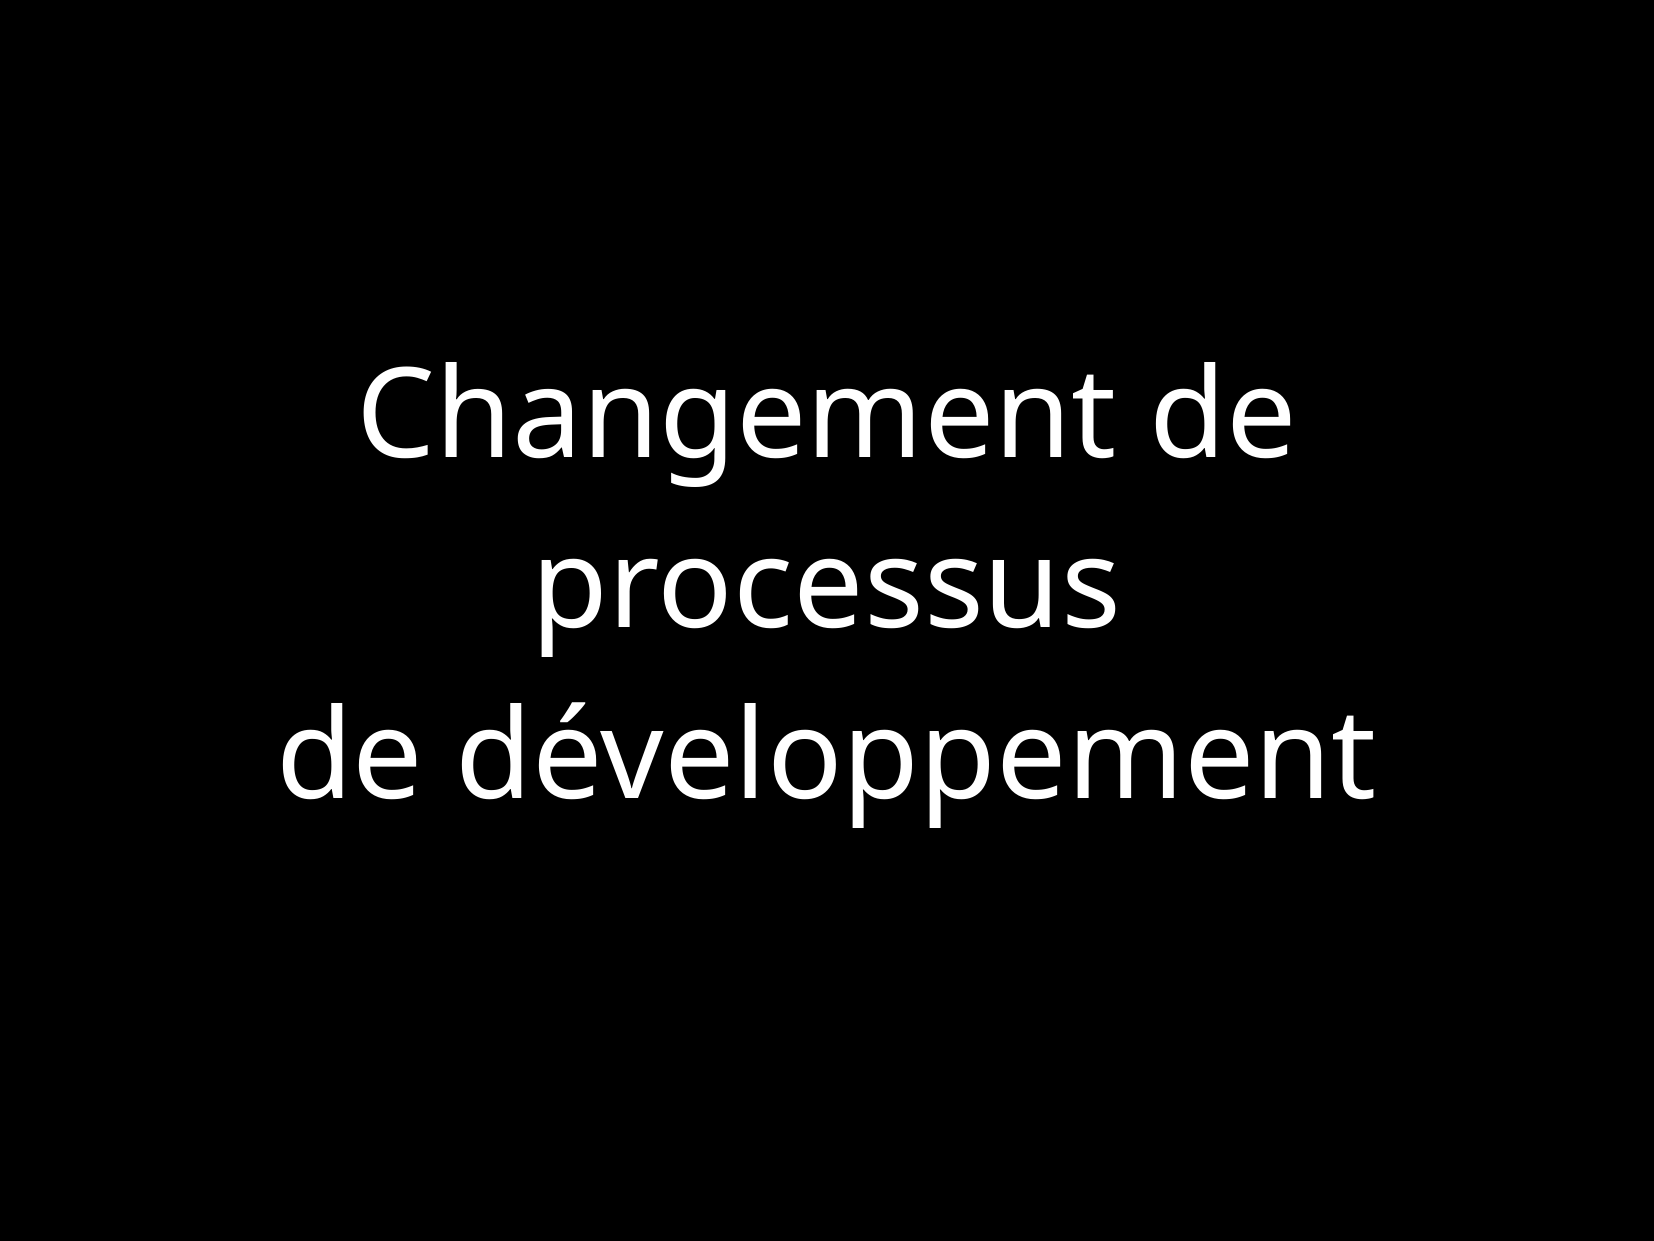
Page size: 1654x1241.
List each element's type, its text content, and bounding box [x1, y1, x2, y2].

subtitle Changement de processus de développement [82, 49, 1571, 1109]
